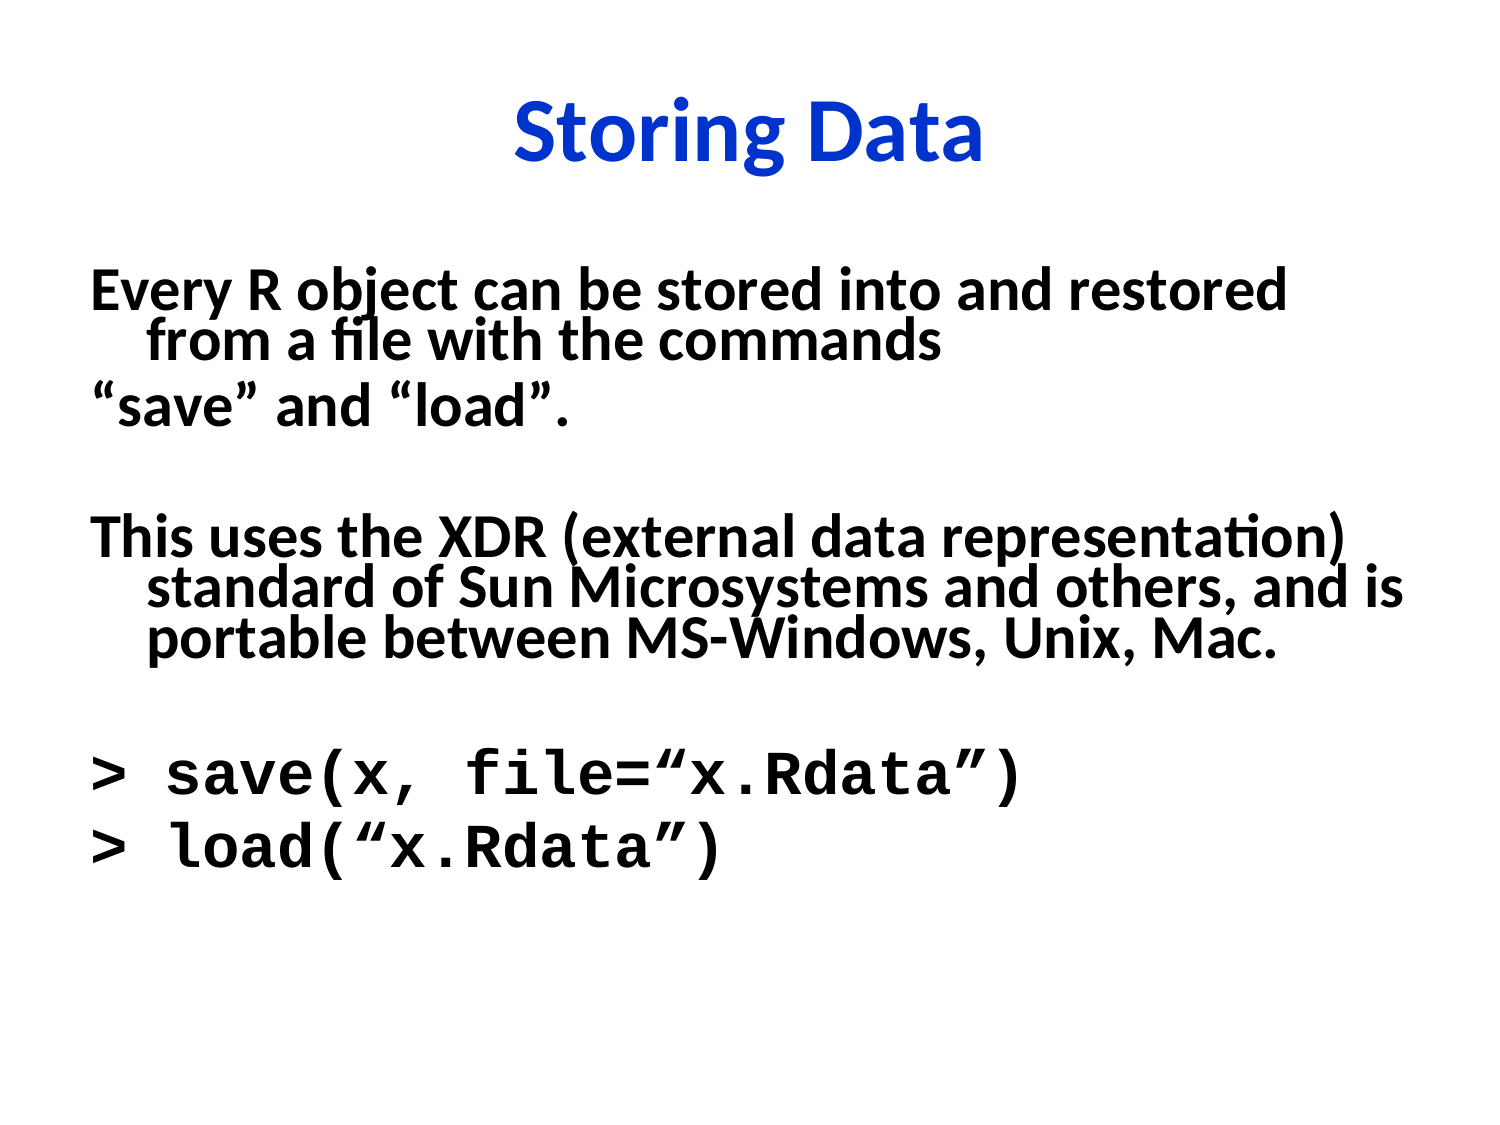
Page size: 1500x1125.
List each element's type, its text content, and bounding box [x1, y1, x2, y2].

title Storing Data [75, 45, 1426, 233]
list Every R object can be stored into and restored from a file with the commands “save” and “load”. This uses the XDR (external data representation) standard of Sun Microsystems and others, and is portable between MS-Windows, Unix, Mac. > save(x, file=“x.Rdata”) > load(“x.Rdata”) [75, 262, 1426, 1047]
